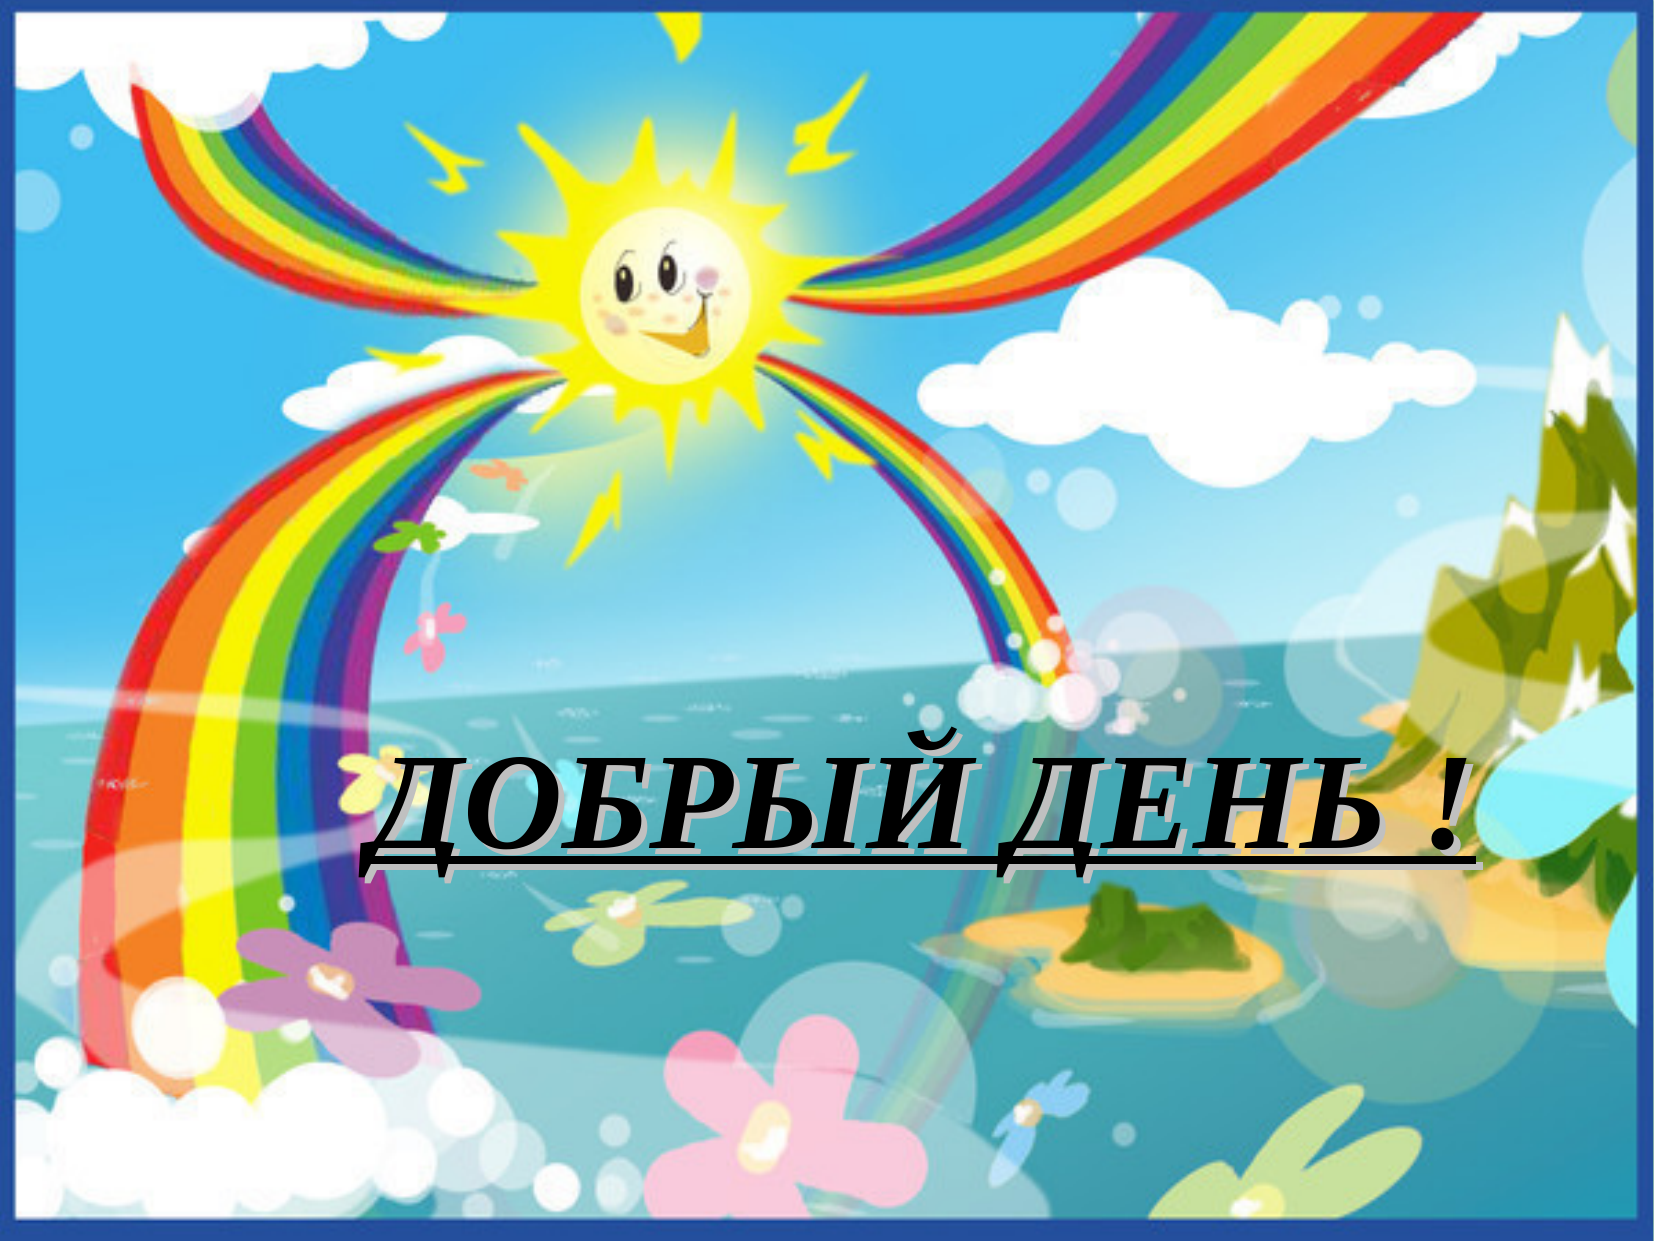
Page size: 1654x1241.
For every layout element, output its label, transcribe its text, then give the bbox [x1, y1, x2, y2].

text_box ДОБРЫЙ ДЕНЬ ! [354, 718, 1565, 886]
picture [0, 0, 1654, 1241]
